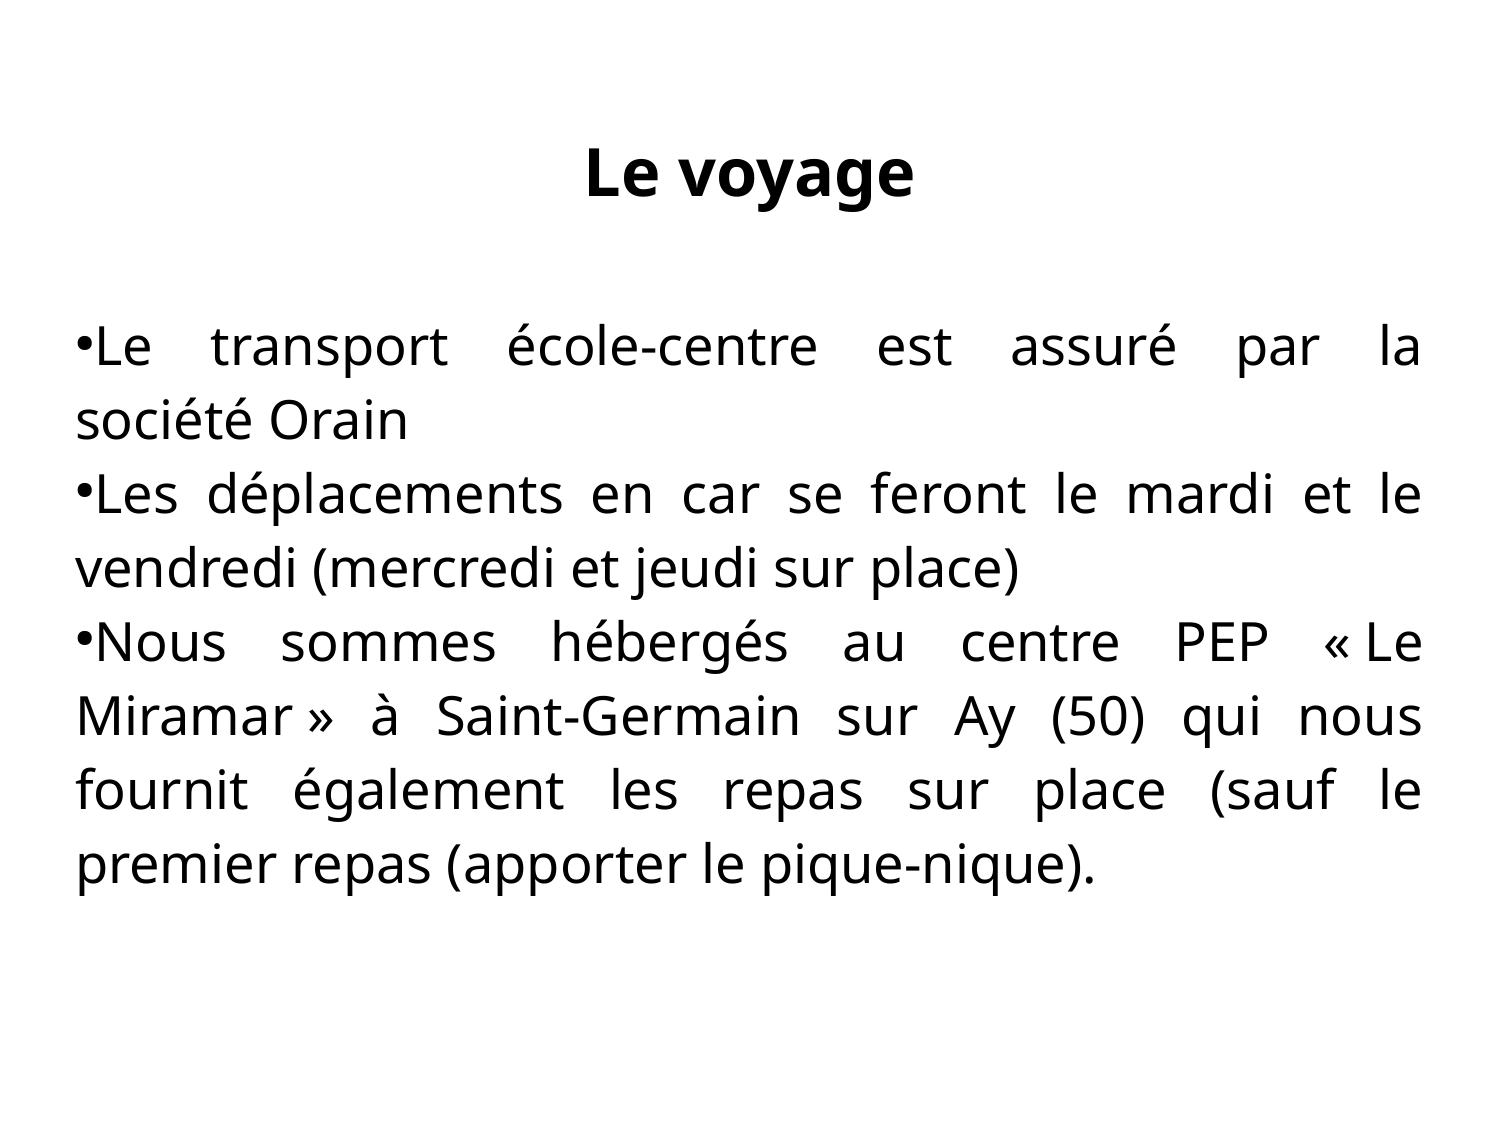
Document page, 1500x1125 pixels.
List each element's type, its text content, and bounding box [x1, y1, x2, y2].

subtitle Le voyage Le transport école-centre est assuré par la société Orain Les déplacements en car se feront le mardi et le vendredi (mercredi et jeudi sur place) Nous sommes hébergés au centre PEP « Le Miramar » à Saint-Germain sur Ay (50) qui nous fournit également les repas sur place (sauf le premier repas (apporter le pique-nique). [75, 24, 1425, 1000]
